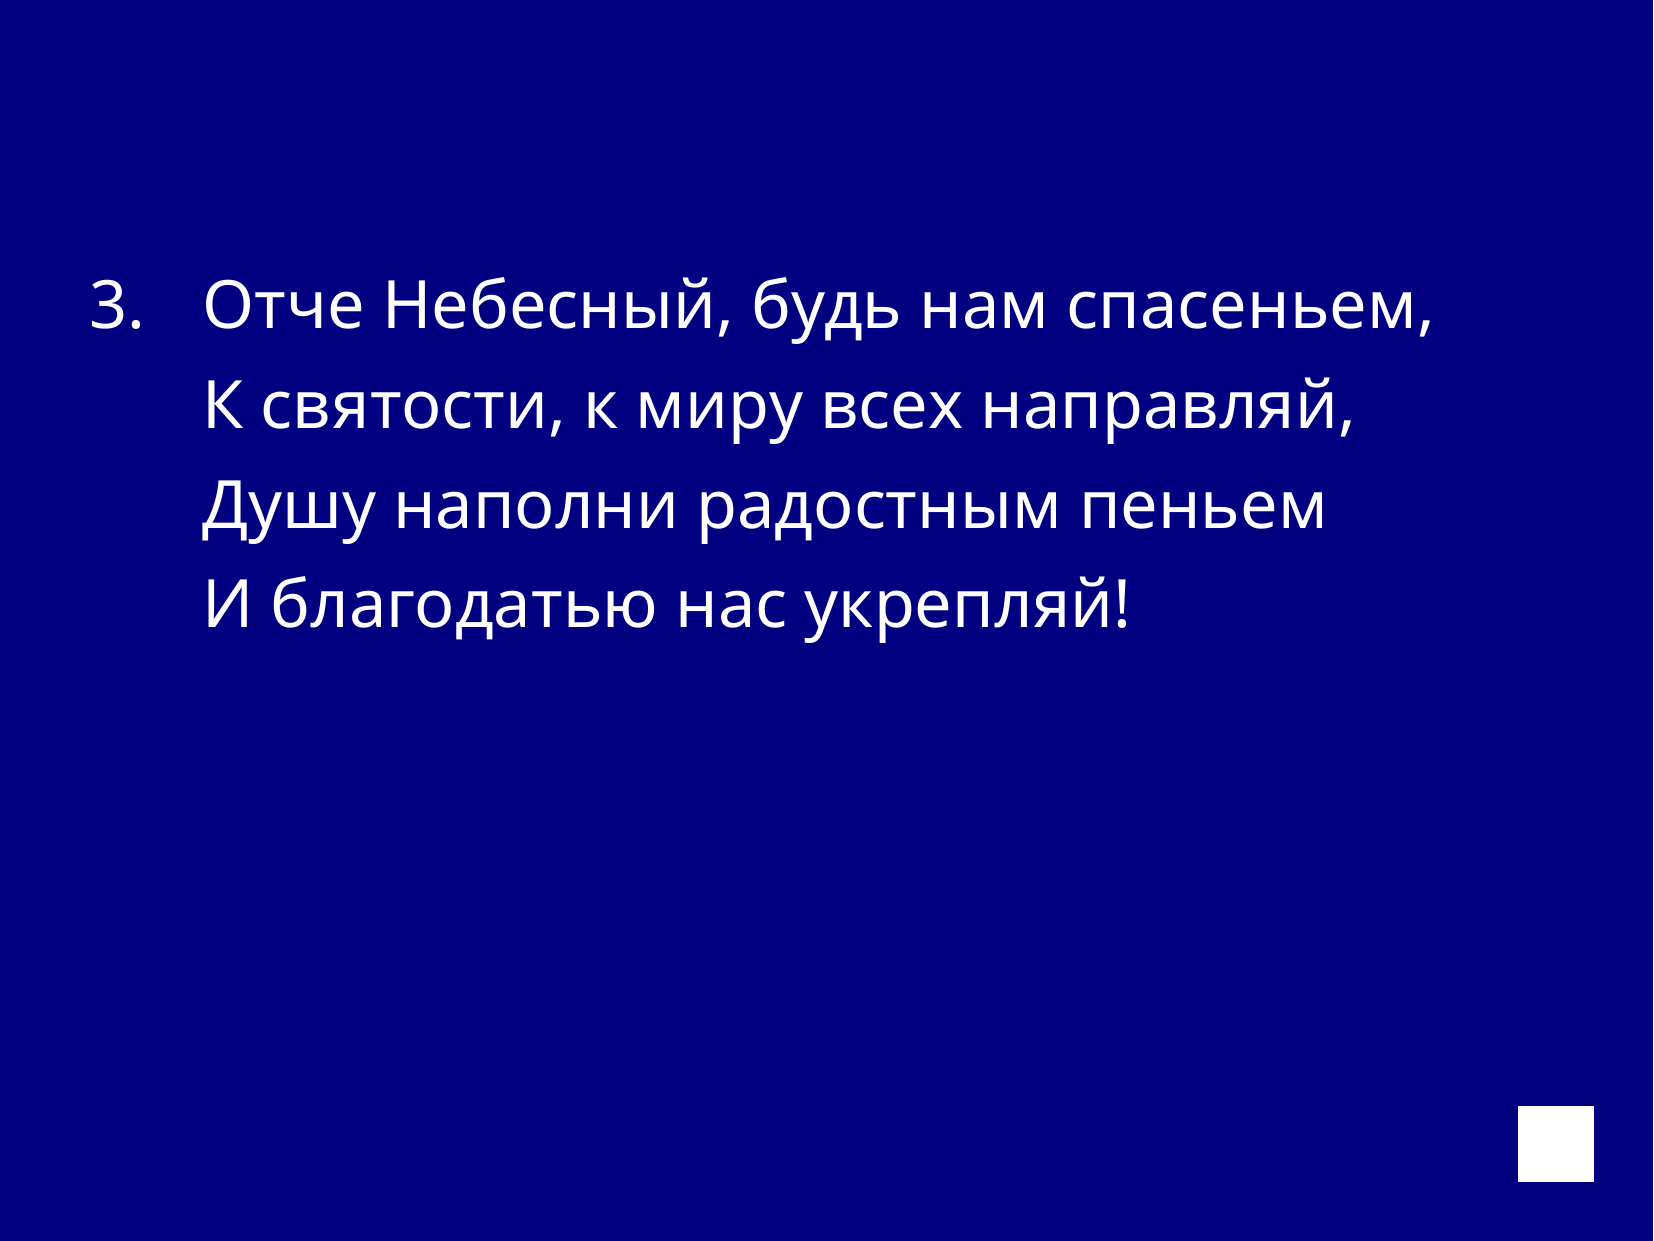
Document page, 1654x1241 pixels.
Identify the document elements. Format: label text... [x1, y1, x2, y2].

text_box [1518, 1163, 1594, 1182]
text_box 3. Отче Небесный, будь нам спасеньем, К святости, к миру всех направляй, Душу наполни радостным пеньем И благодатью нас укрепляй! [75, 150, 1653, 1163]
